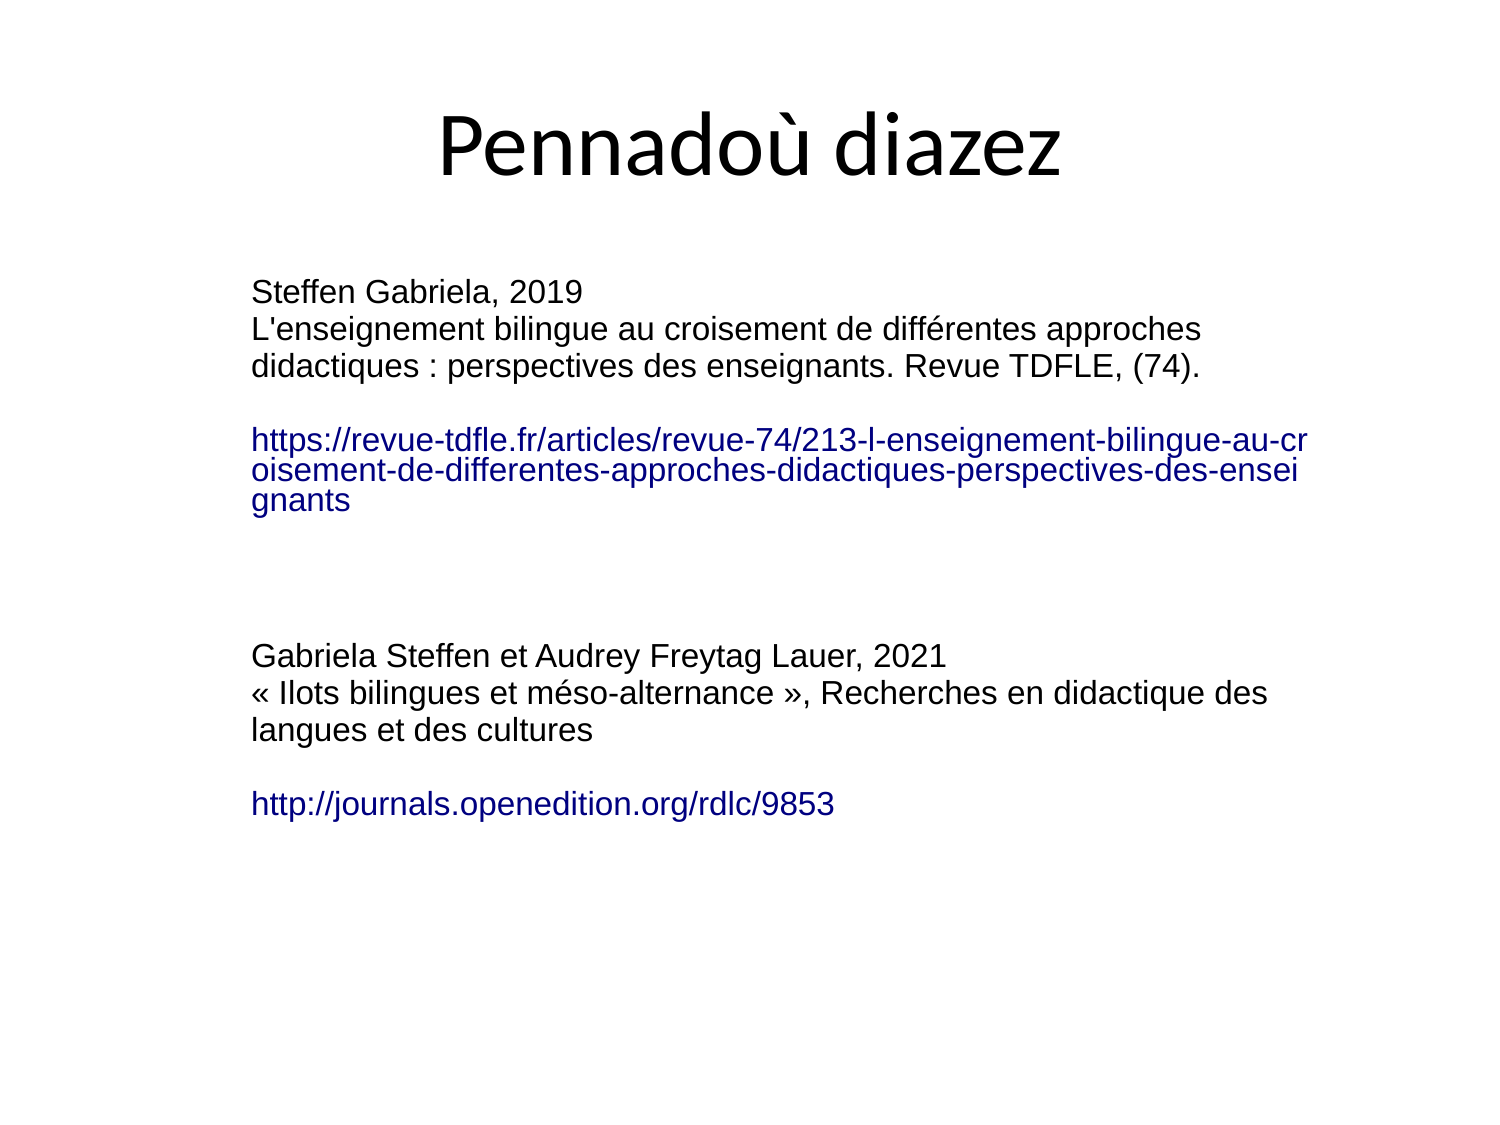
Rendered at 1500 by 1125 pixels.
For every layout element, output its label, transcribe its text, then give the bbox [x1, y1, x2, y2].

text_box Steffen Gabriela, 2019 L'enseignement bilingue au croisement de différentes approches didactiques : perspectives des enseignants. Revue TDFLE, (74). https://revue-tdfle.fr/articles/revue-74/213-l-enseignement-bilingue-au-croisement-de-differentes-approches-didactiques-perspectives-des-enseignants Gabriela Steffen et Audrey Freytag Lauer, 2021 « Ilots bilingues et méso-alternance », Recherches en didactique des langues et des cultures http://journals.openedition.org/rdlc/9853 [236, 265, 1329, 828]
title Pennadoù diazez [75, 45, 1425, 233]
